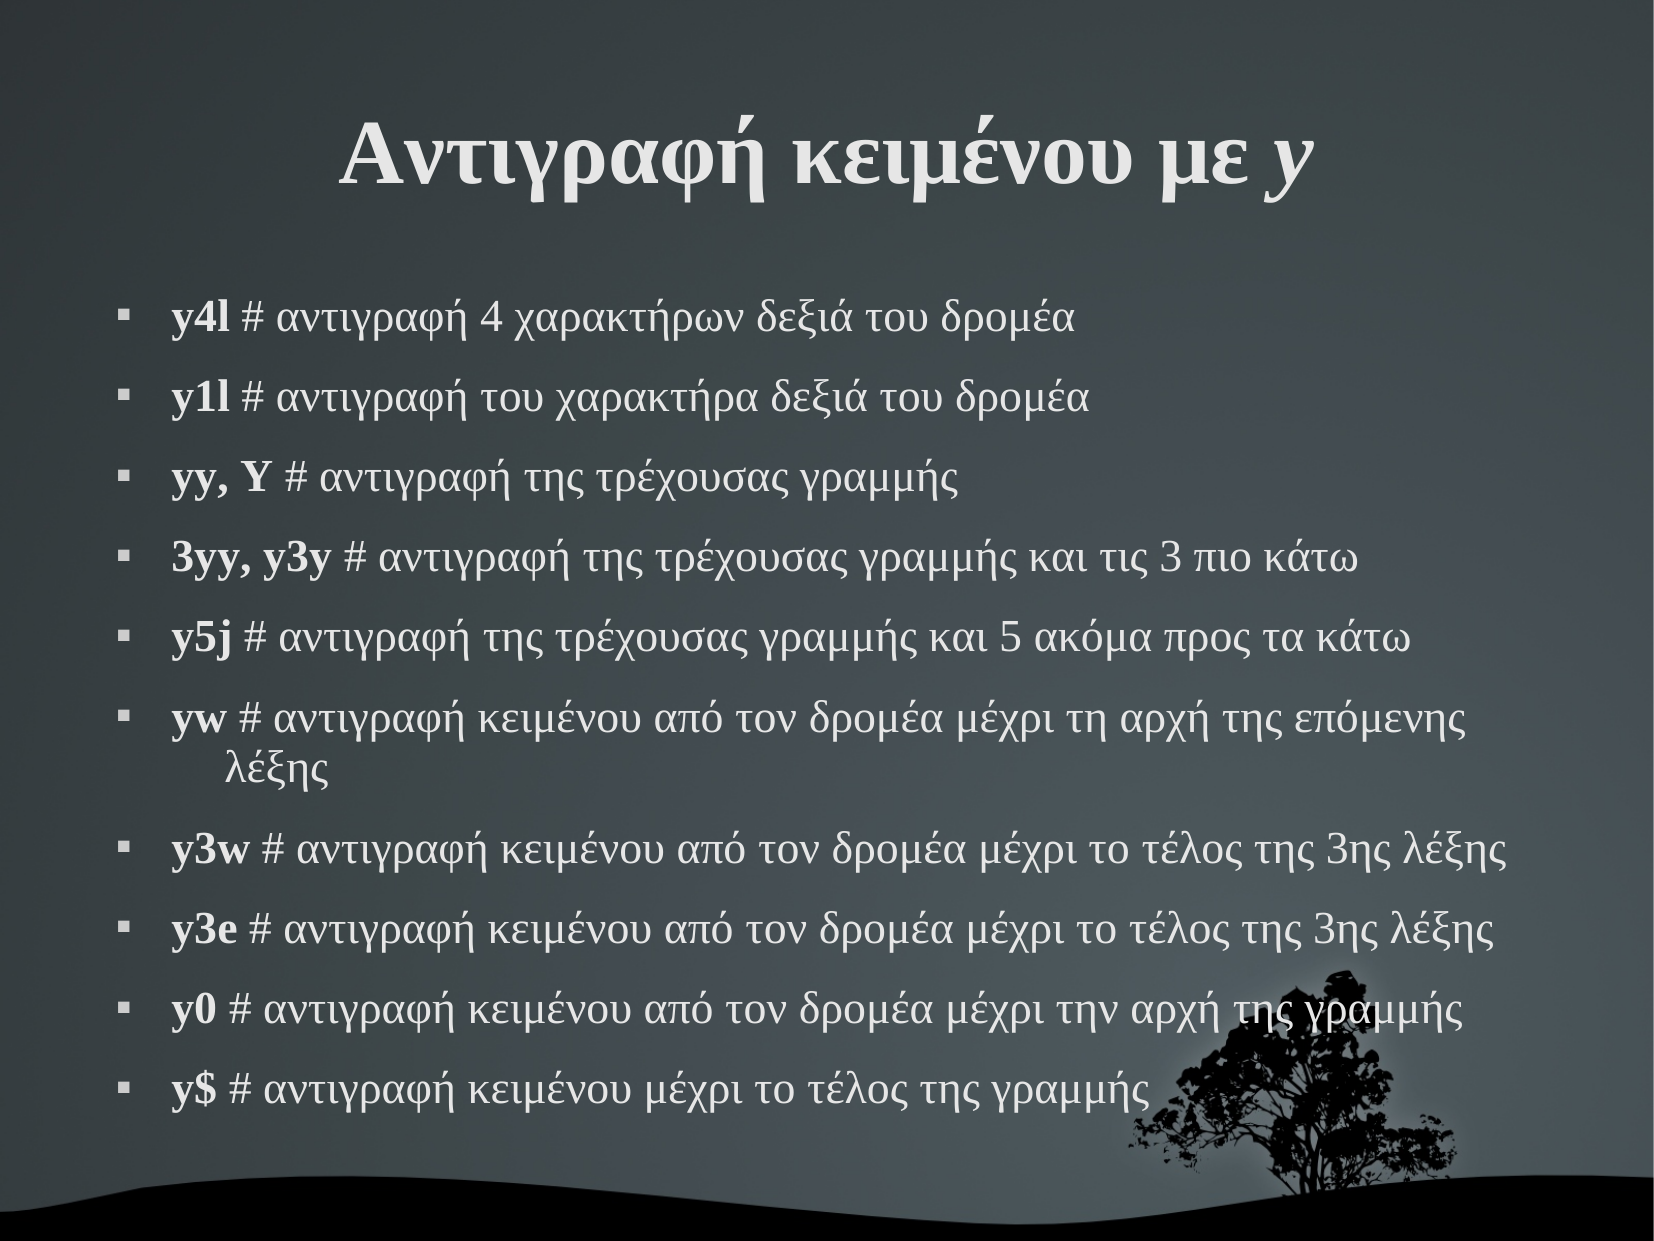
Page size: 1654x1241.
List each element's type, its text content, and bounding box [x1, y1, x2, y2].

title Αντιγραφή κειμένου με y [82, 49, 1571, 257]
picture [0, 0, 1654, 1241]
list y4l # αντιγραφή 4 χαρακτήρων δεξιά του δρομέα y1l # αντιγραφή του χαρακτήρα δεξιά του δρομέα yy, Y # αντιγραφή της τρέχουσας γραμμής 3yy, y3y # αντιγραφή της τρέχουσας γραμμής και τις 3 πιο κάτω y5j # αντιγραφή της τρέχουσας γραμμής και 5 ακόμα προς τα κάτω yw # αντιγραφή κειμένου από τον δρομέα μέχρι τη αρχή της επόμενης λέξης y3w # αντιγραφή κειμένου από τον δρομέα μέχρι το τέλος της 3ης λέξης y3e # αντιγραφή κειμένου από τον δρομέα μέχρι το τέλος της 3ης λέξης y0 # αντιγραφή κειμένου από τον δρομέα μέχρι την αρχή της γραμμής y$ # αντιγραφή κειμένου μέχρι το τέλος της γραμμής [82, 290, 1571, 1210]
